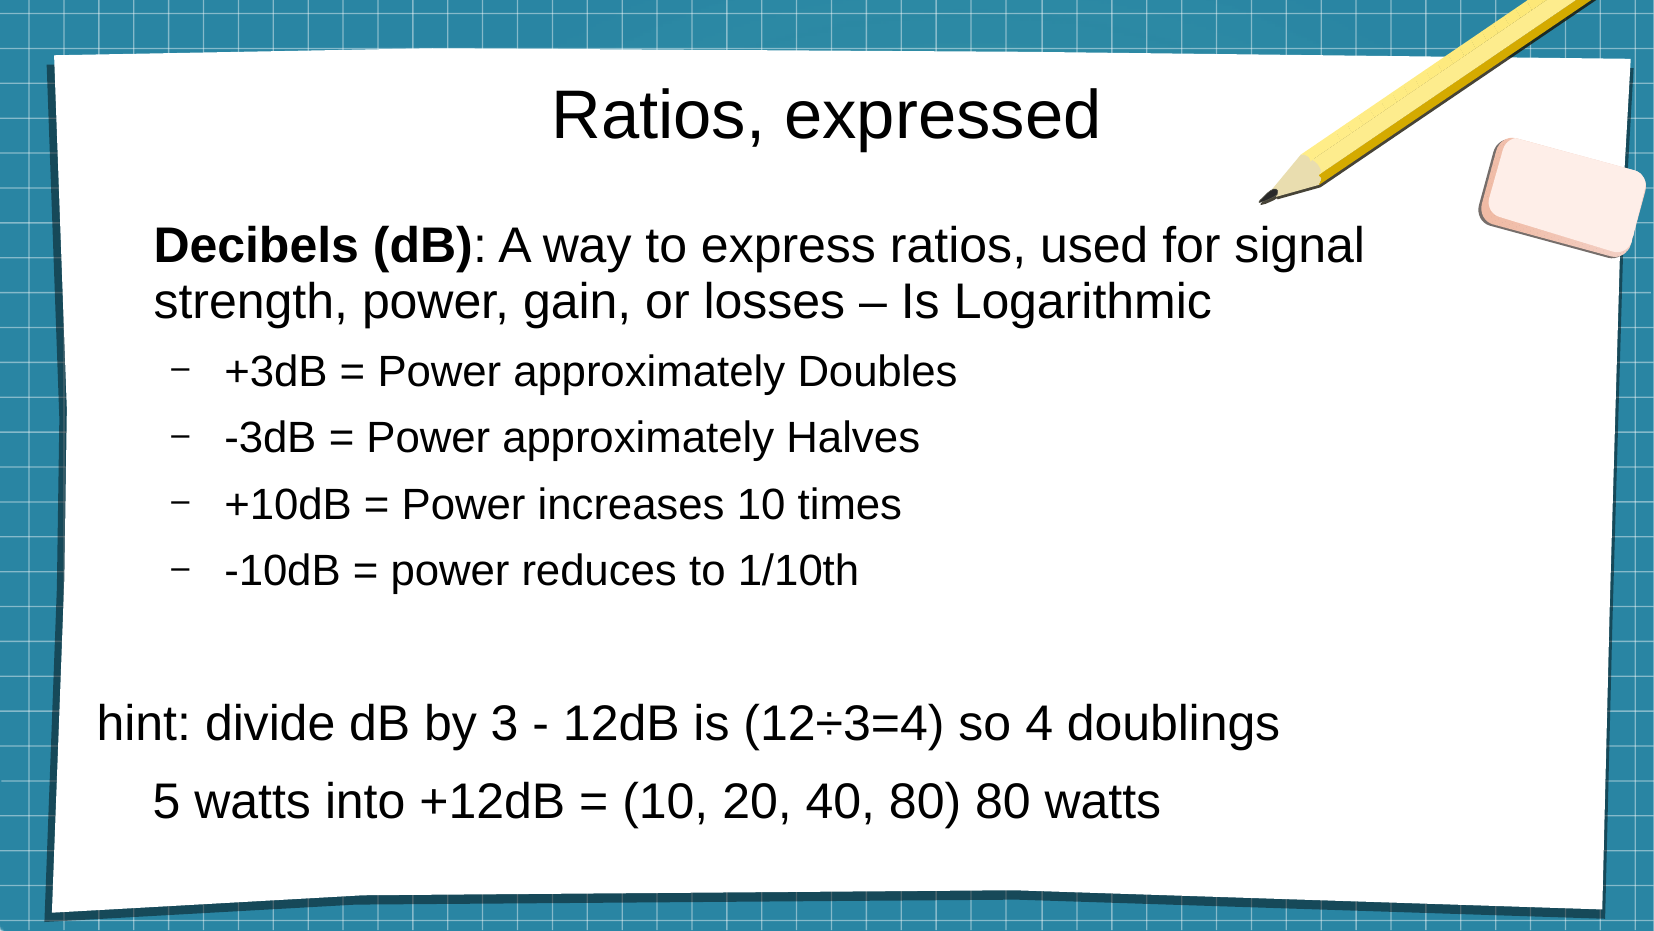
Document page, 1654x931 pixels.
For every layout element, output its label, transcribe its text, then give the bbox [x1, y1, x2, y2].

list Decibels (dB): A way to express ratios, used for signal strength, power, gain, or losses – Is Logarithmic +3dB = Power approximately Doubles -3dB = Power approximately Halves +10dB = Power increases 10 times -10dB = power reduces to 1/10th hint: divide dB by 3 - 12dB is (12÷3=4) so 4 doublings 5 watts into +12dB = (10, 20, 40, 80) 80 watts [82, 217, 1571, 863]
title Ratios, expressed [82, 37, 1571, 193]
